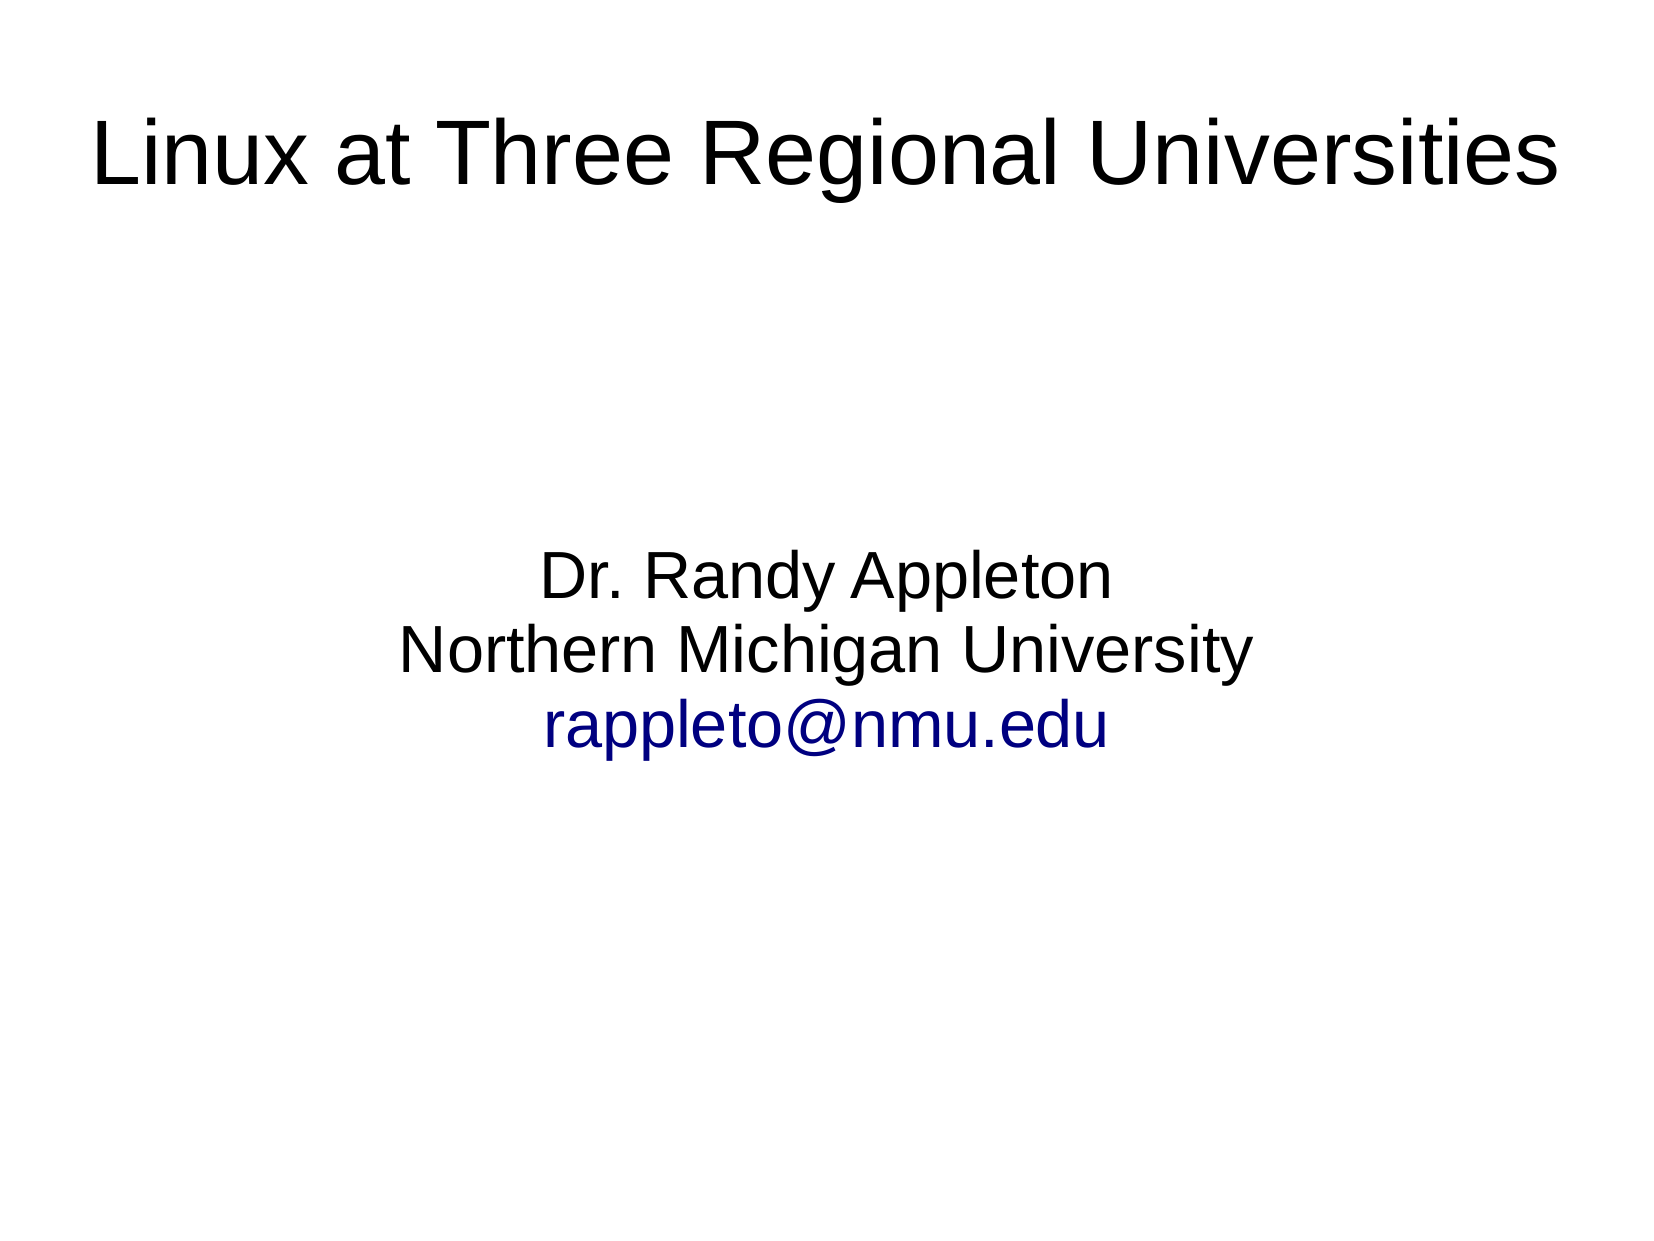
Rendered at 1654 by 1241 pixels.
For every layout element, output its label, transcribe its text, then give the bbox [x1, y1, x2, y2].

title Linux at Three Regional Universities [82, 49, 1571, 257]
subtitle Dr. Randy Appleton Northern Michigan University rappleto@nmu.edu [82, 290, 1571, 1010]
